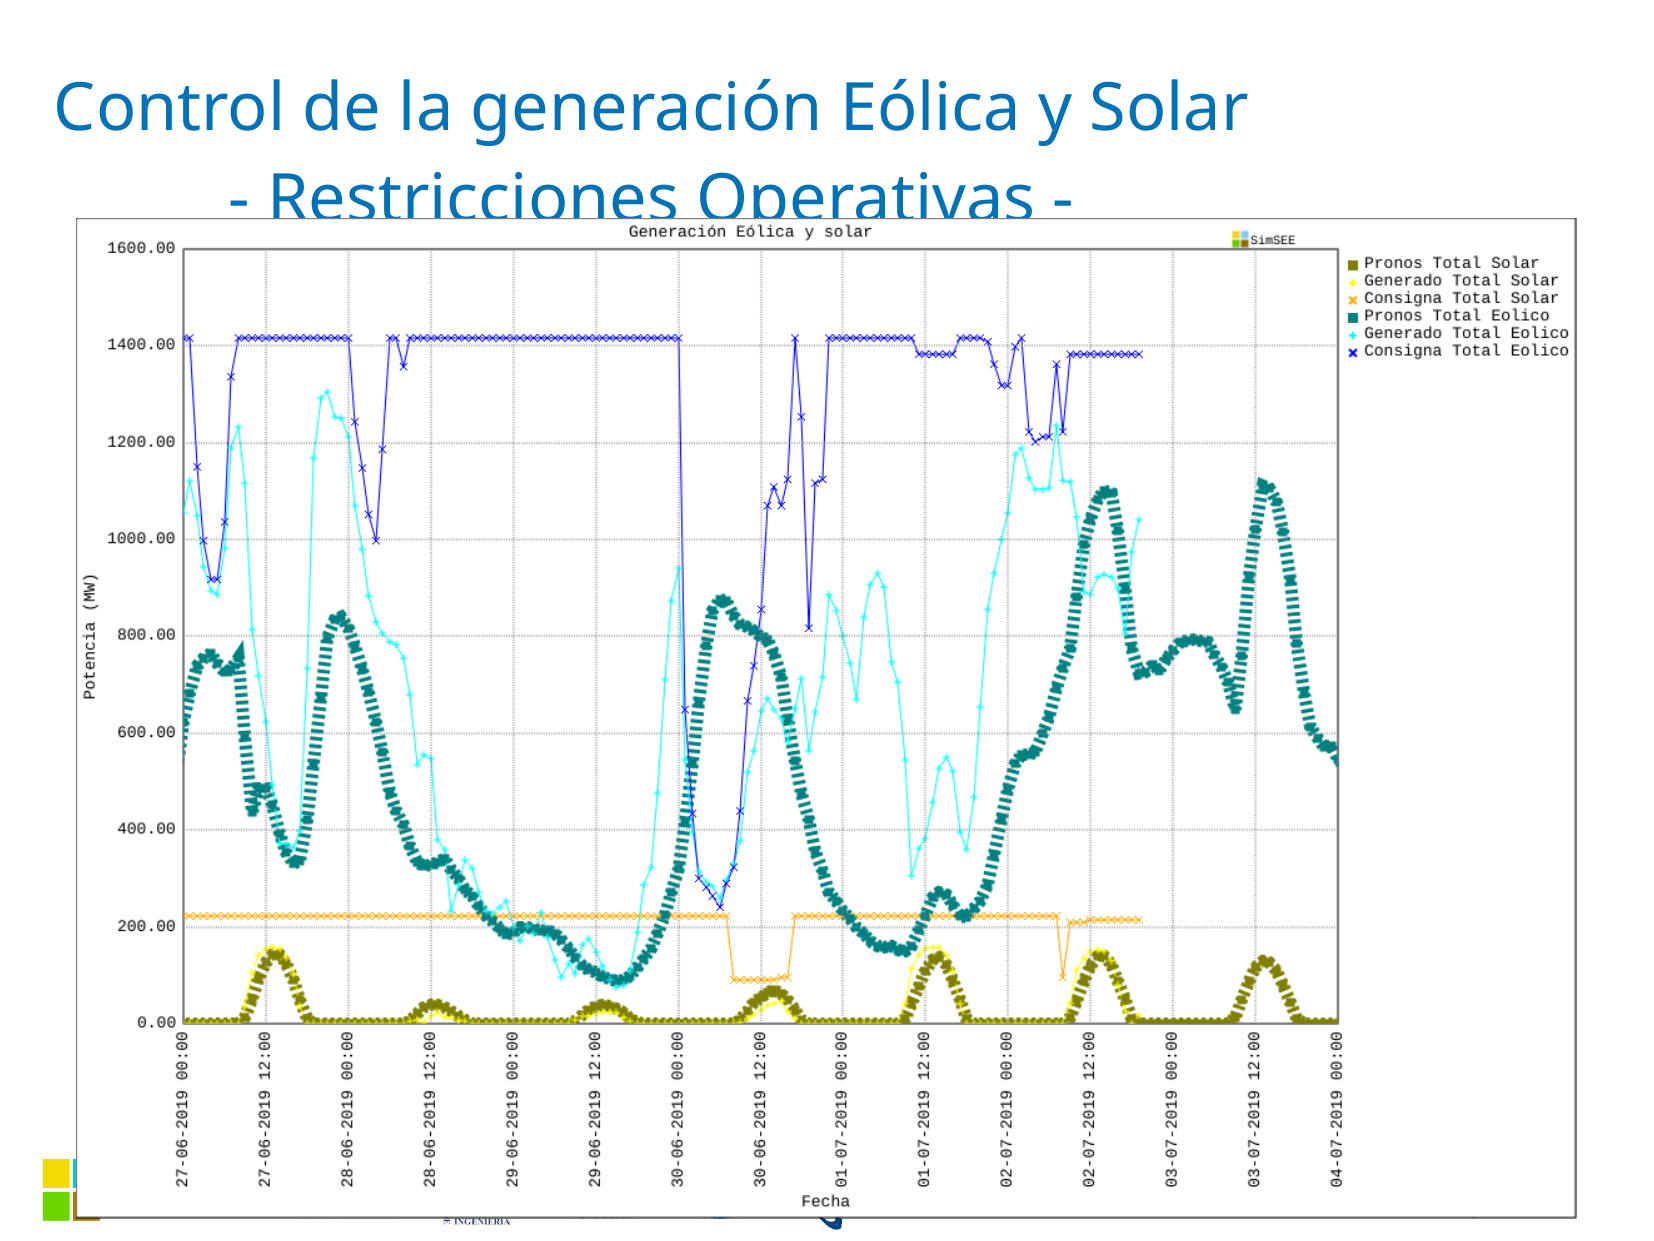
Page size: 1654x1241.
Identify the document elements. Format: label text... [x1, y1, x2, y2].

picture [41, 218, 1577, 1231]
title Control de la generación Eólica y Solar - Restricciones Operativas - [47, 58, 1459, 207]
